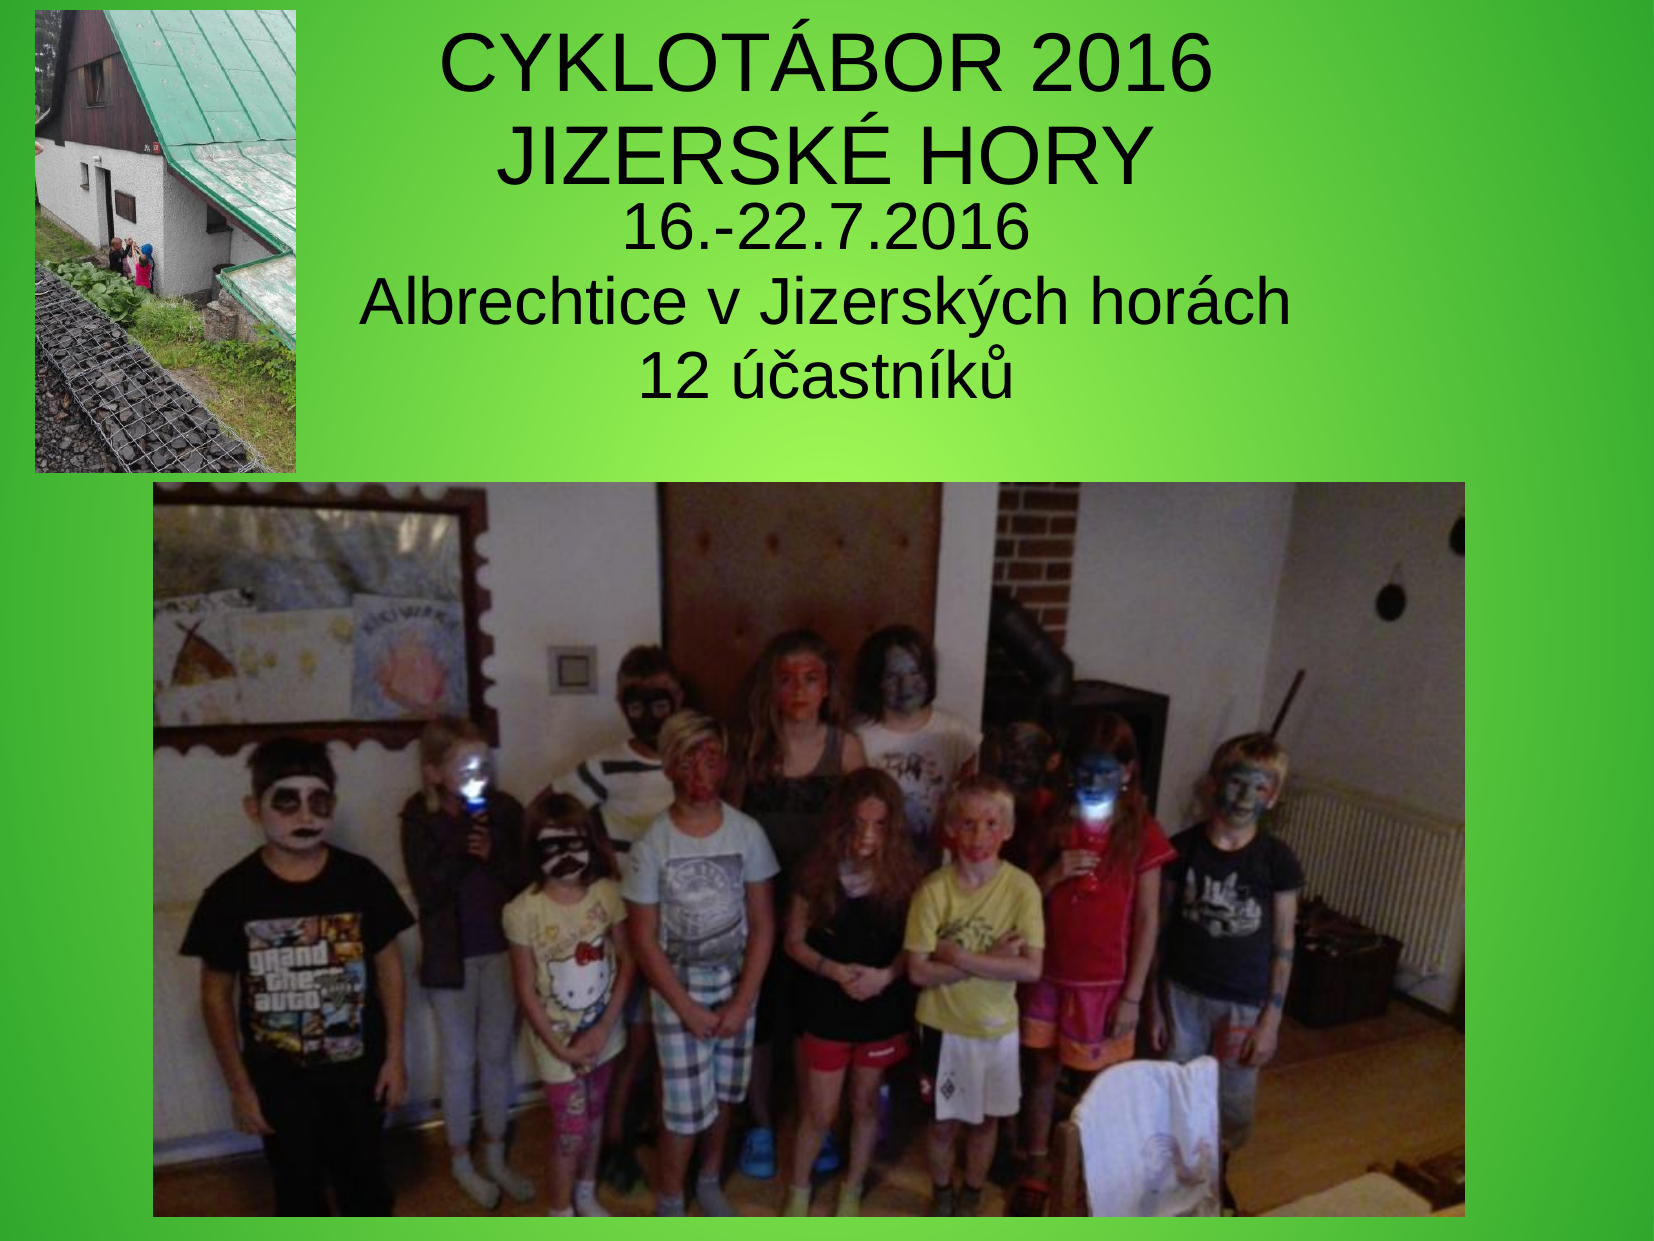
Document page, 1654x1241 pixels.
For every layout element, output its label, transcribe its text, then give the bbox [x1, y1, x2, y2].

picture [153, 482, 1465, 1217]
title CYKLOTÁBOR 2016 JIZERSKÉ HORY [82, 5, 1571, 188]
subtitle 16.-22.7.2016 Albrechtice v Jizerských horách 12 účastníků [296, 188, 1571, 414]
picture [35, 10, 296, 473]
